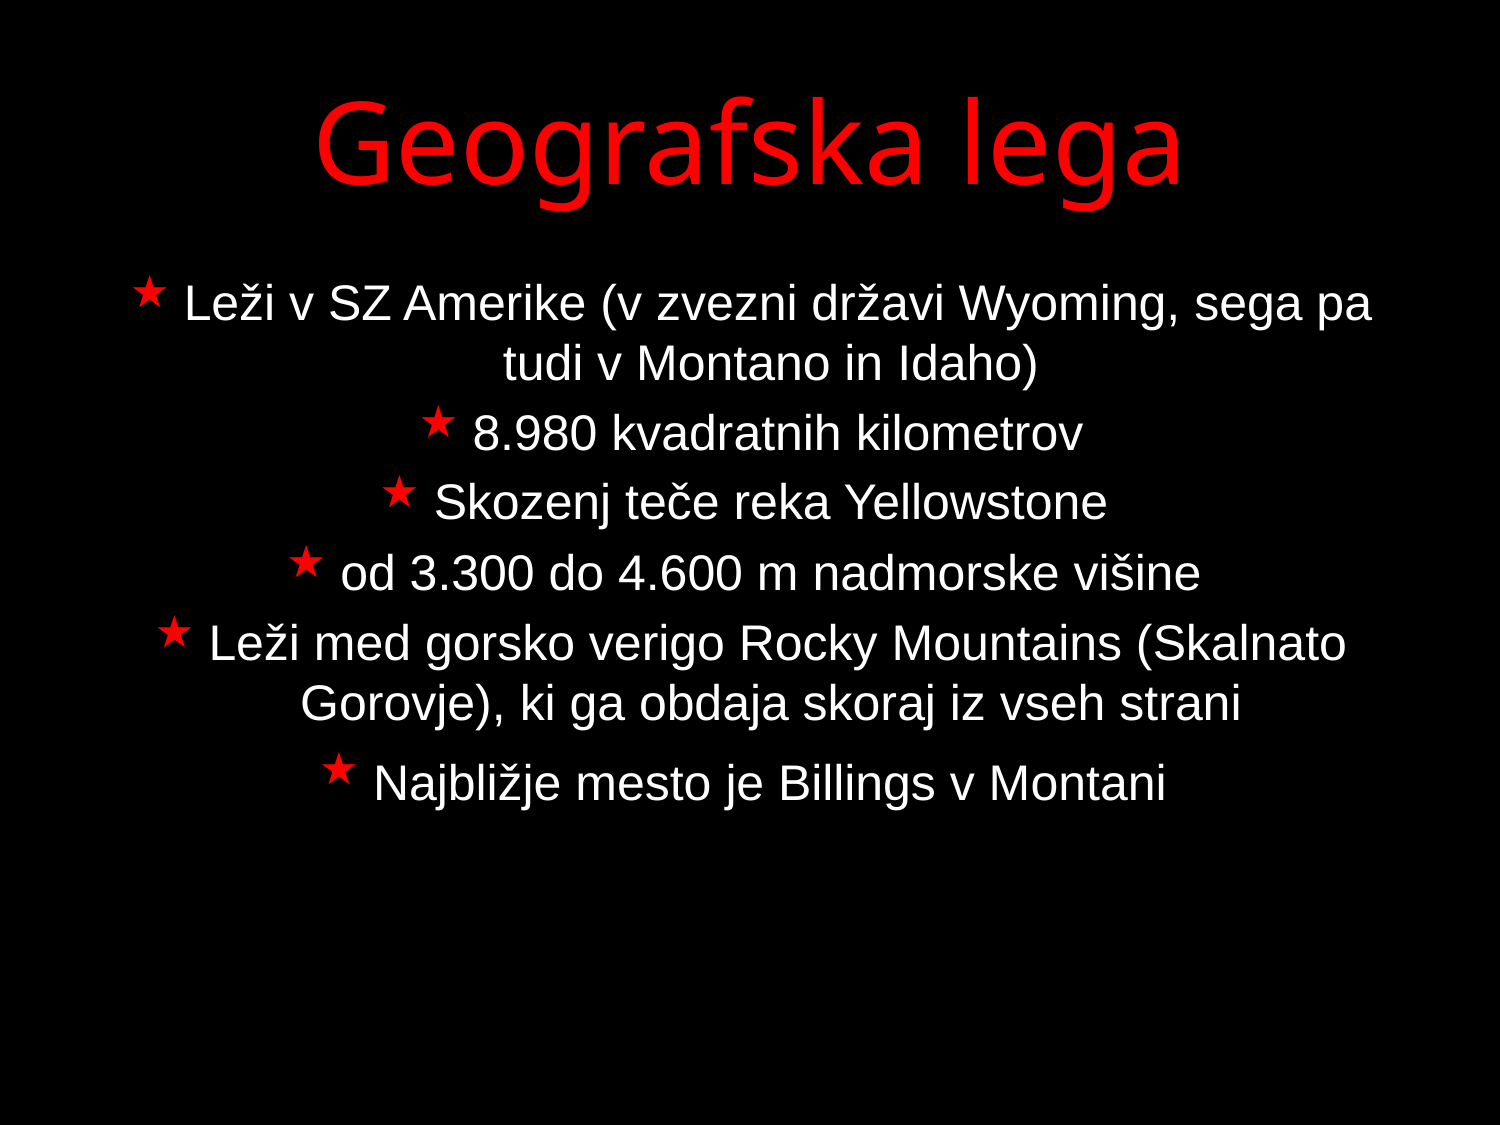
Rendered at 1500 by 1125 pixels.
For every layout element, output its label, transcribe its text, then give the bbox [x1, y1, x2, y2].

title Geografska lega [75, 45, 1425, 233]
list Leži v SZ Amerike (v zvezni državi Wyoming, sega pa tudi v Montano in Idaho) 8.980 kvadratnih kilometrov Skozenj teče reka Yellowstone od 3.300 do 4.600 m nadmorske višine Leži med gorsko verigo Rocky Mountains (Skalnato Gorovje), ki ga obdaja skoraj iz vseh strani Najbližje mesto je Billings v Montani [75, 262, 1425, 1005]
